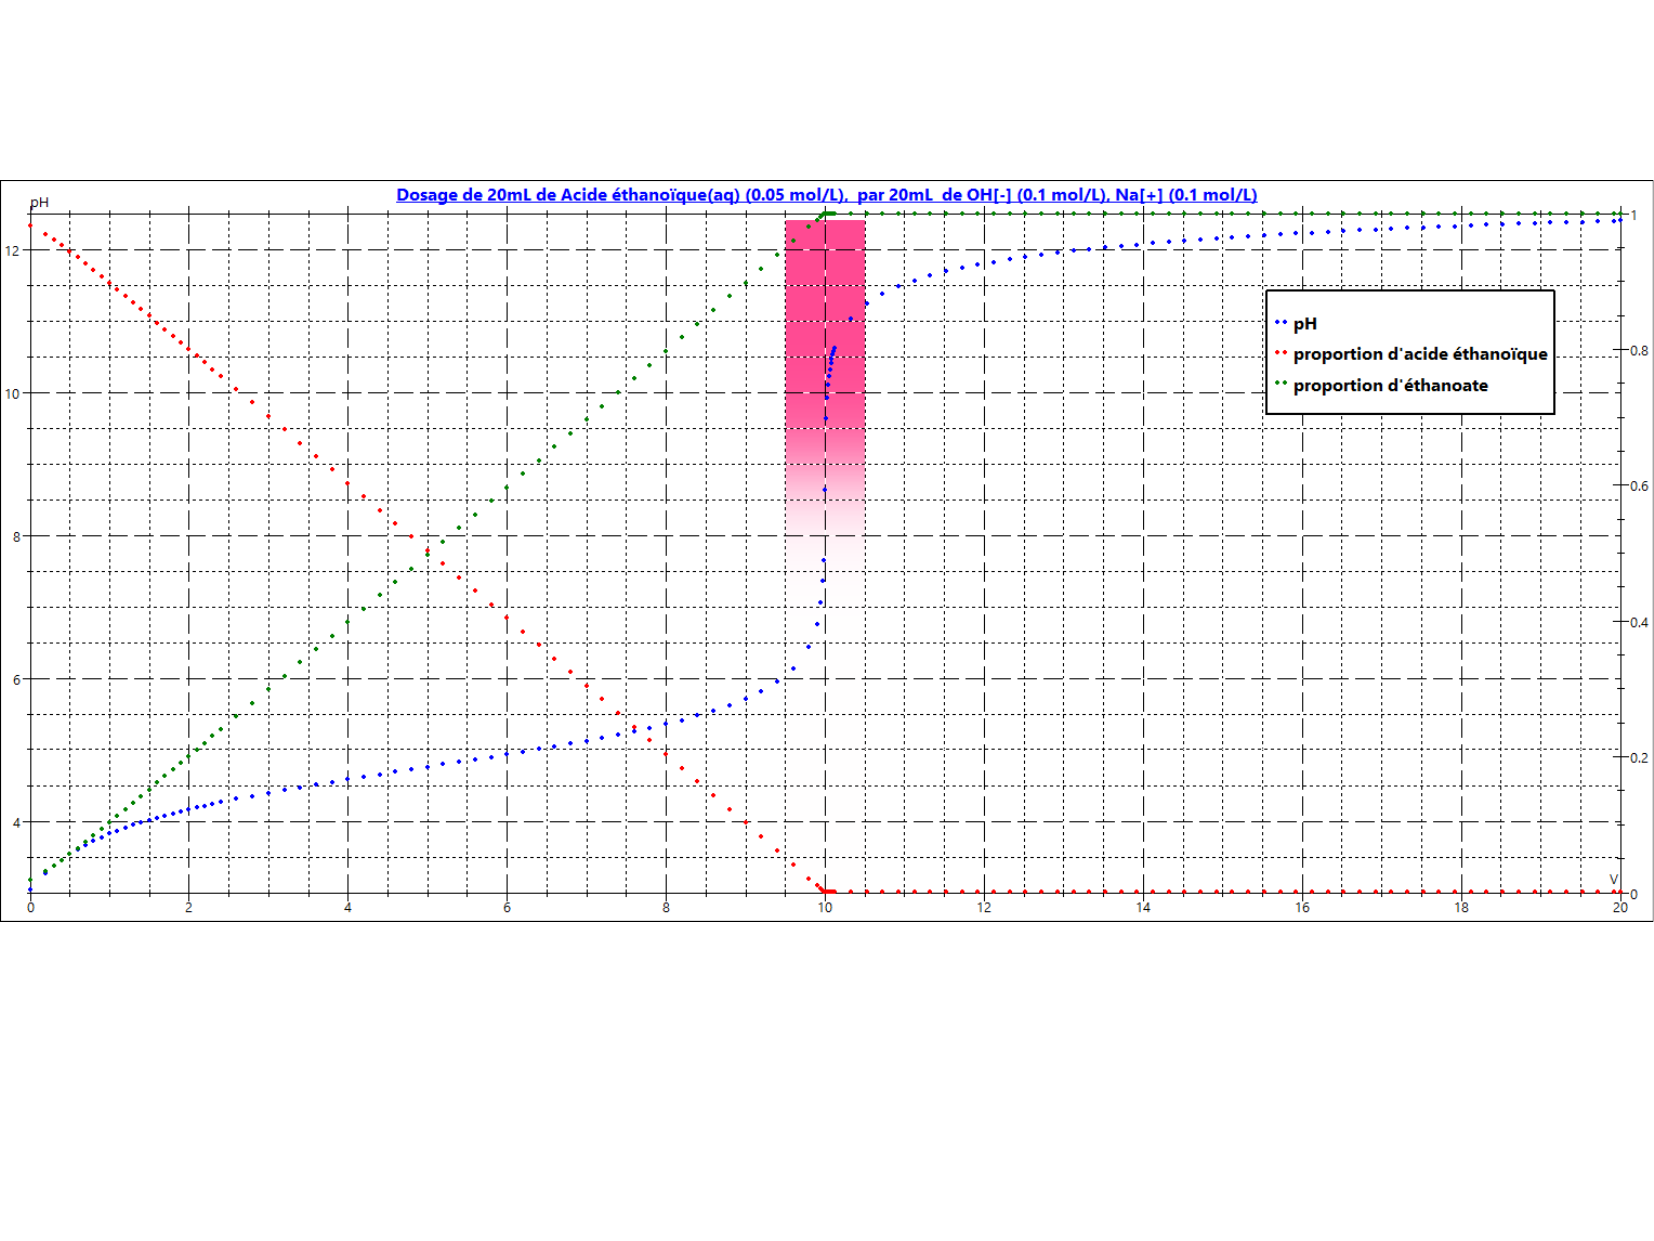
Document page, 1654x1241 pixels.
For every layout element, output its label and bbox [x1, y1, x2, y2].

picture [0, 180, 1654, 922]
